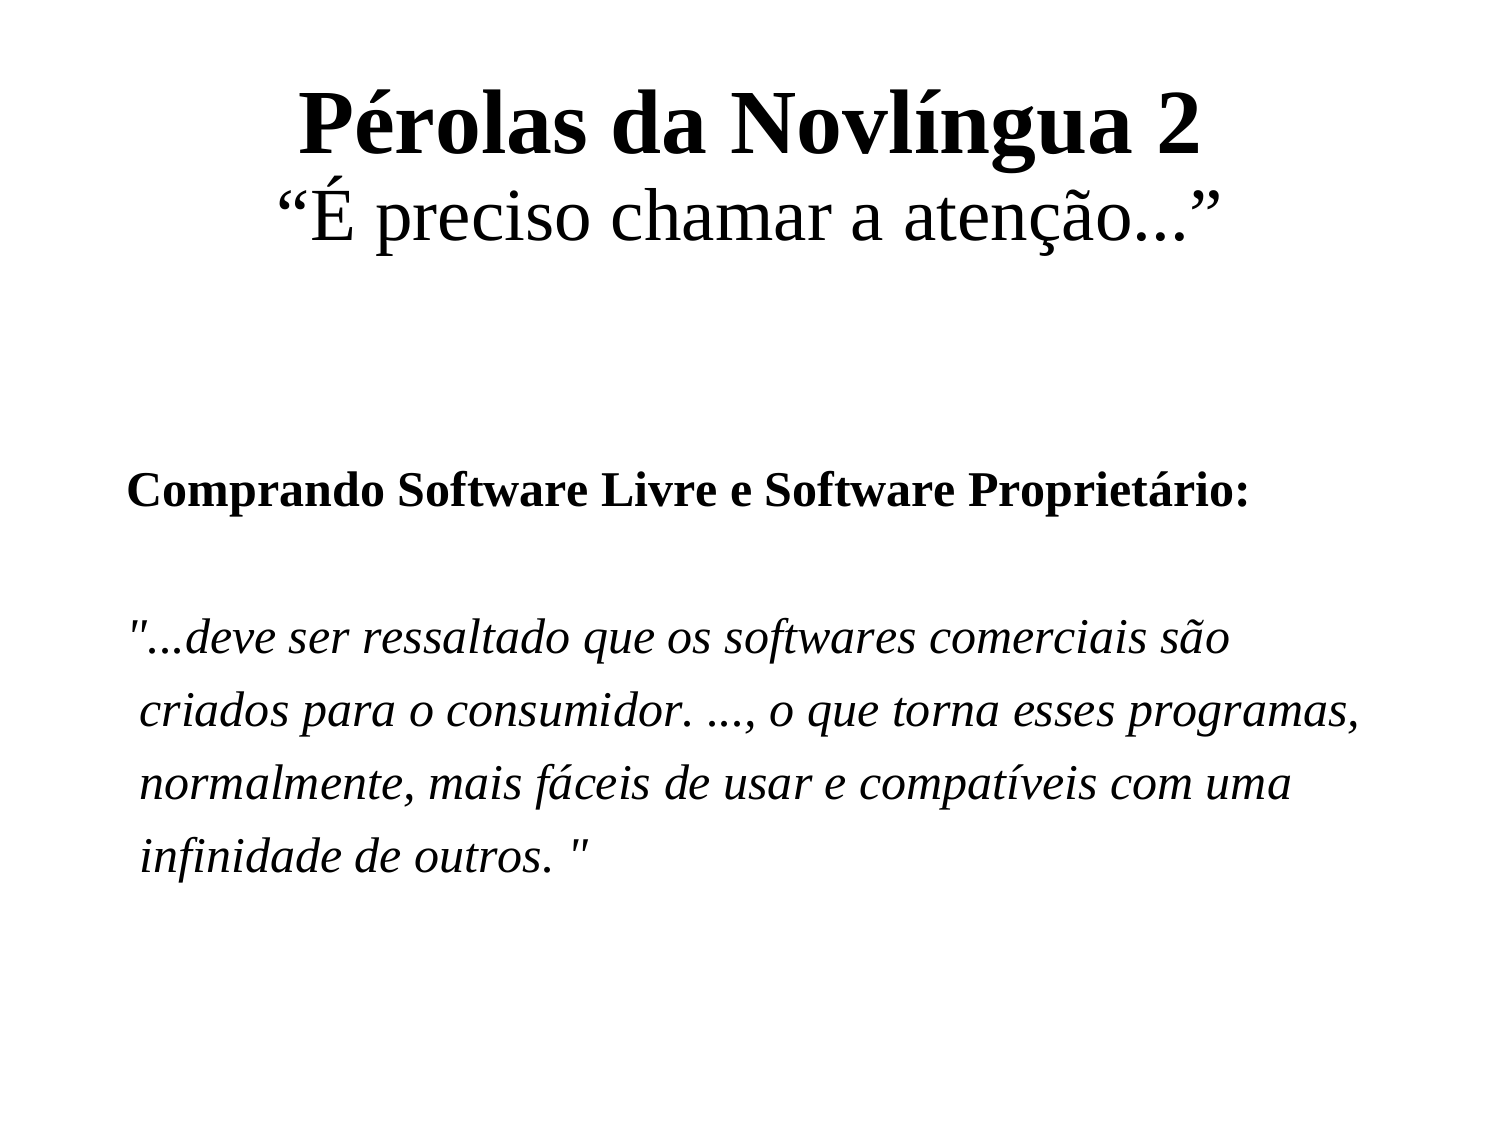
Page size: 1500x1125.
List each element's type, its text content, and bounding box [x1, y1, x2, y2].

text_box Comprando Software Livre e Software Proprietário: "...deve ser ressaltado que os softwares comerciais são criados para o consumidor. ..., o que torna esses programas, normalmente, mais fáceis de usar e compatíveis com uma infinidade de outros. " [126, 315, 1368, 884]
title Pérolas da Novlíngua 2 “É preciso chamar a atenção...” [100, 64, 1401, 265]
